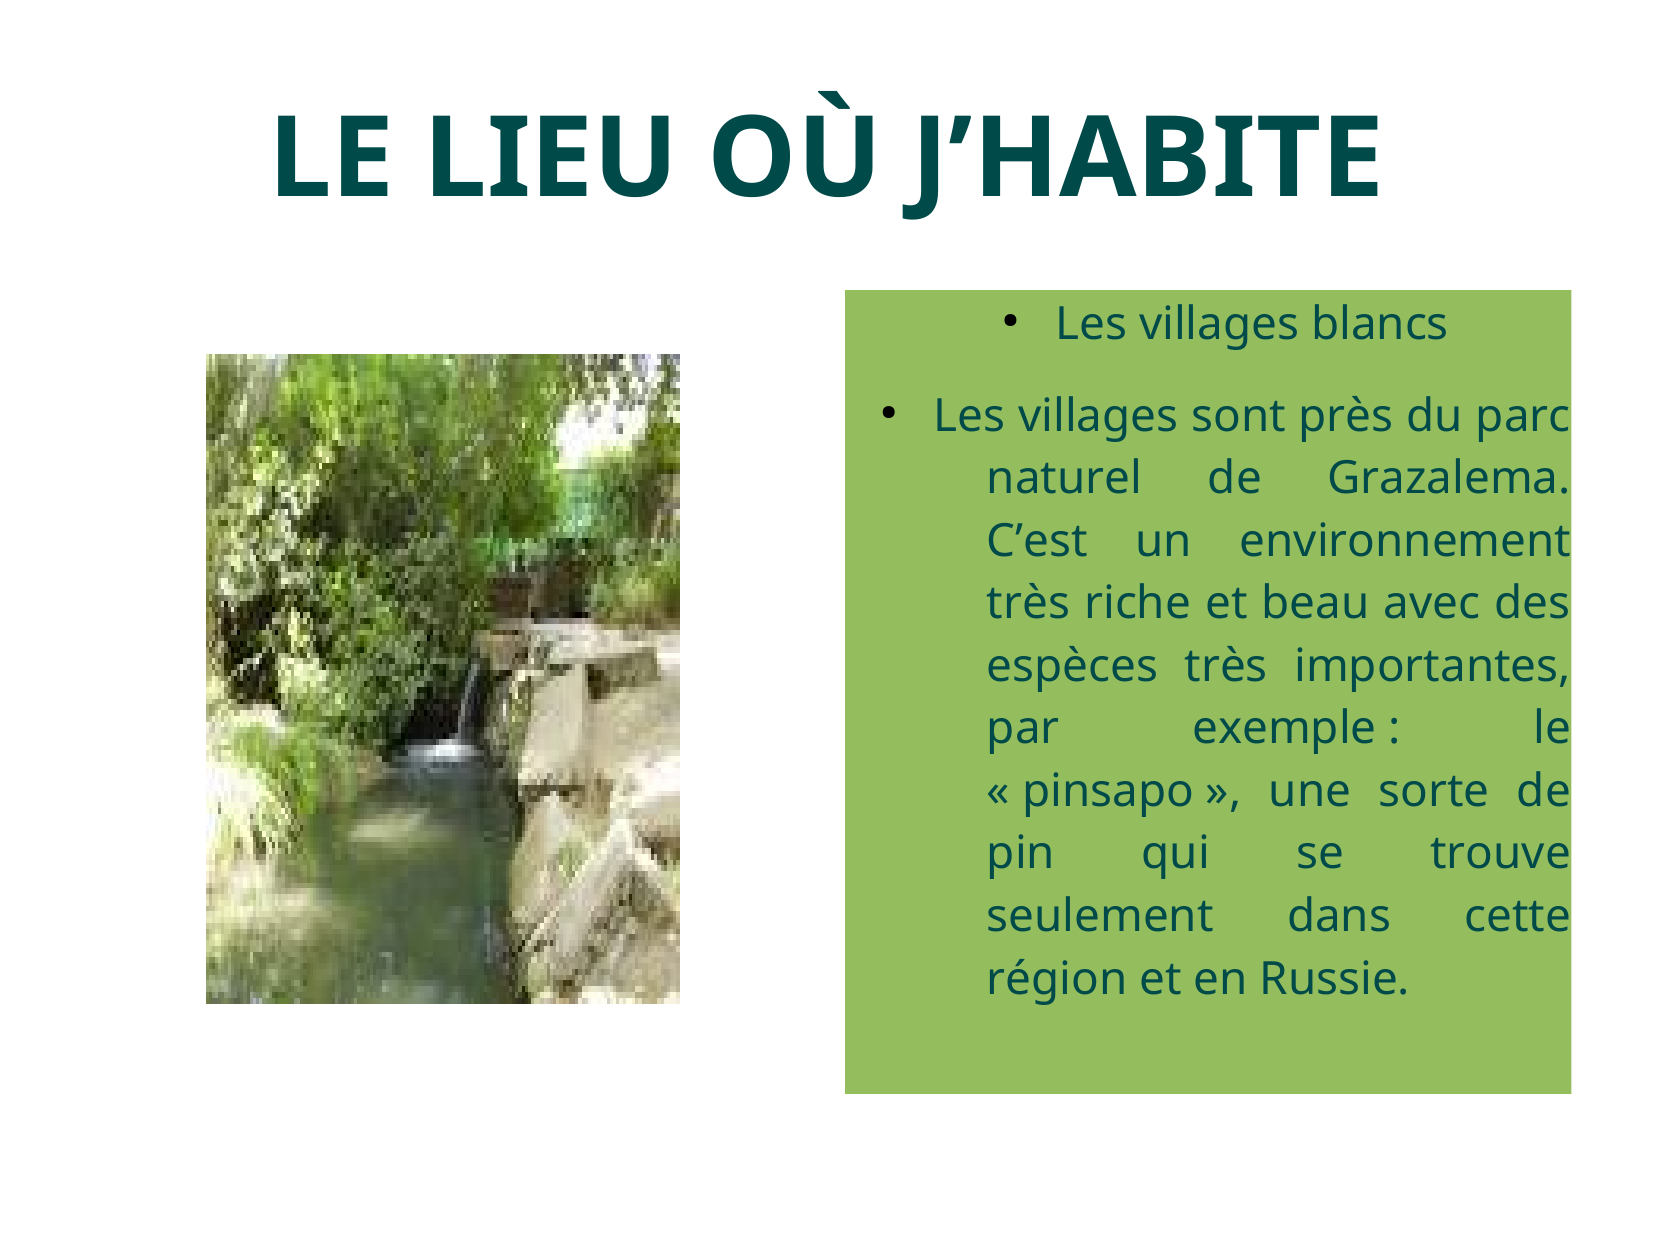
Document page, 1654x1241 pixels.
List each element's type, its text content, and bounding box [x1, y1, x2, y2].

list Les villages blancs Les villages sont près du parc naturel de Grazalema. C’est un environnement très riche et beau avec des espèces très importantes, par exemple : le « pinsapo », une sorte de pin qui se trouve seulement dans cette région et en Russie. [845, 290, 1572, 1094]
picture [206, 354, 680, 1004]
title LE LIEU OÙ J’HABITE [82, 49, 1571, 257]
